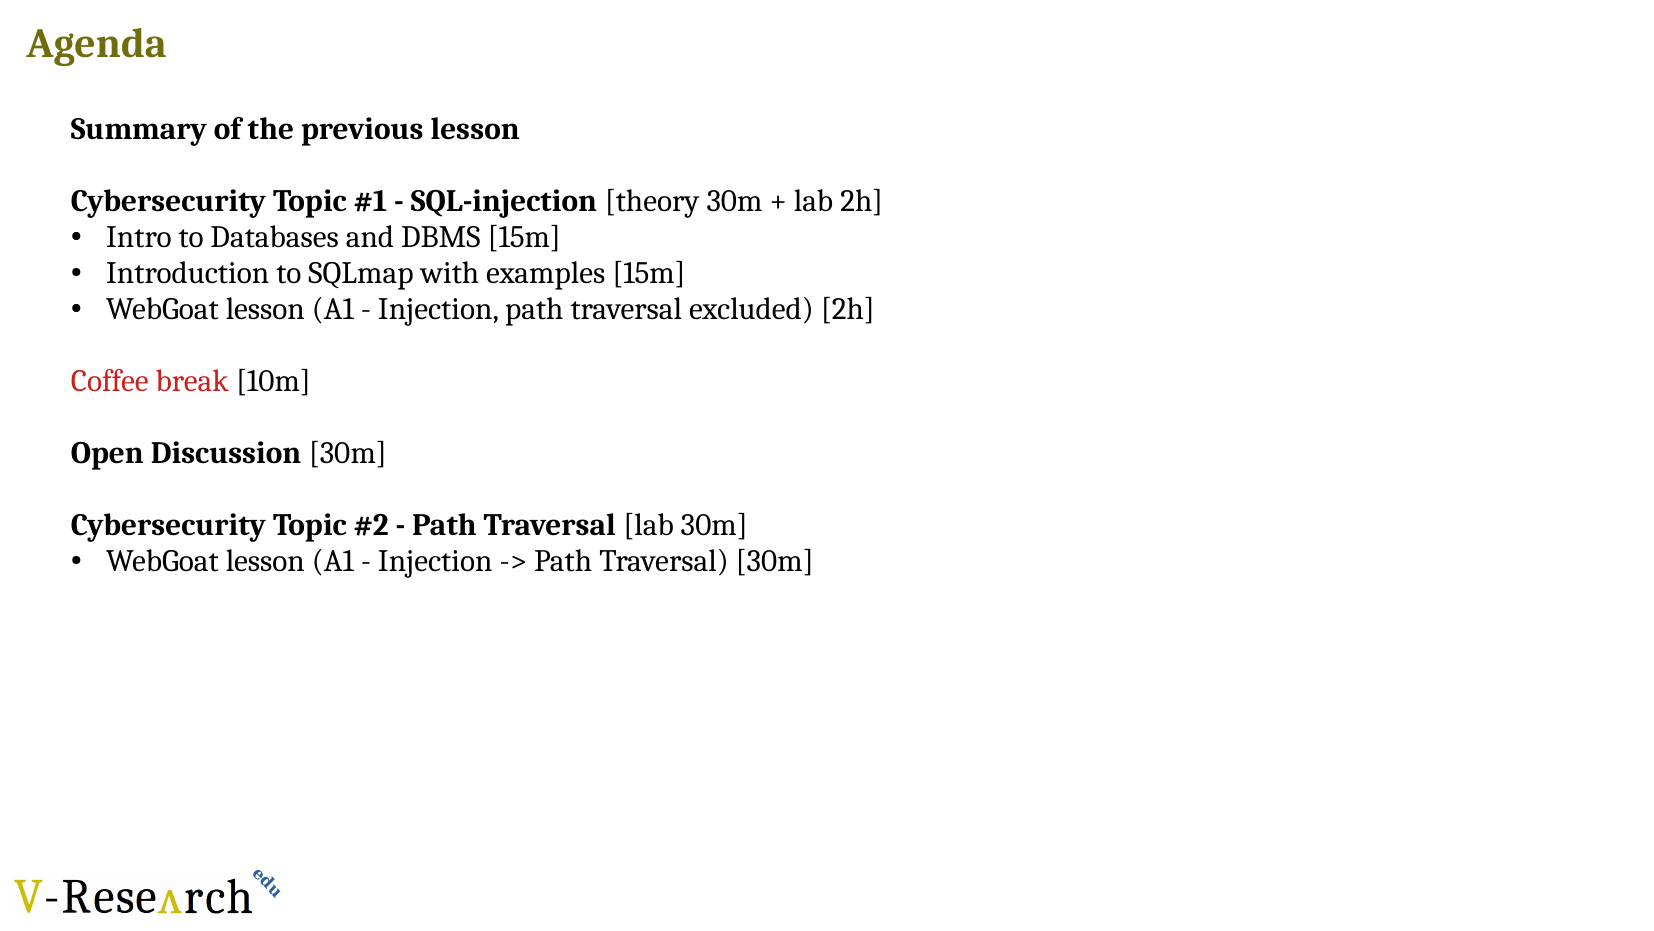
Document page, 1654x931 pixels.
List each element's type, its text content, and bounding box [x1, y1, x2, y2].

text_box edu [222, 847, 333, 931]
text_box Summary of the previous lesson Cybersecurity Topic #1 - SQL-injection [theory 30m + lab 2h] Intro to Databases and DBMS [15m] Introduction to SQLmap with examples [15m] WebGoat lesson (A1 - Injection, path traversal excluded) [2h] Coffee break [10m] Open Discussion [30m] Cybersecurity Topic #2 - Path Traversal [lab 30m] WebGoat lesson (A1 - Injection -> Path Traversal) [30m] [70, 111, 1512, 590]
picture [11, 876, 255, 916]
text_box Agenda [11, 12, 1193, 77]
